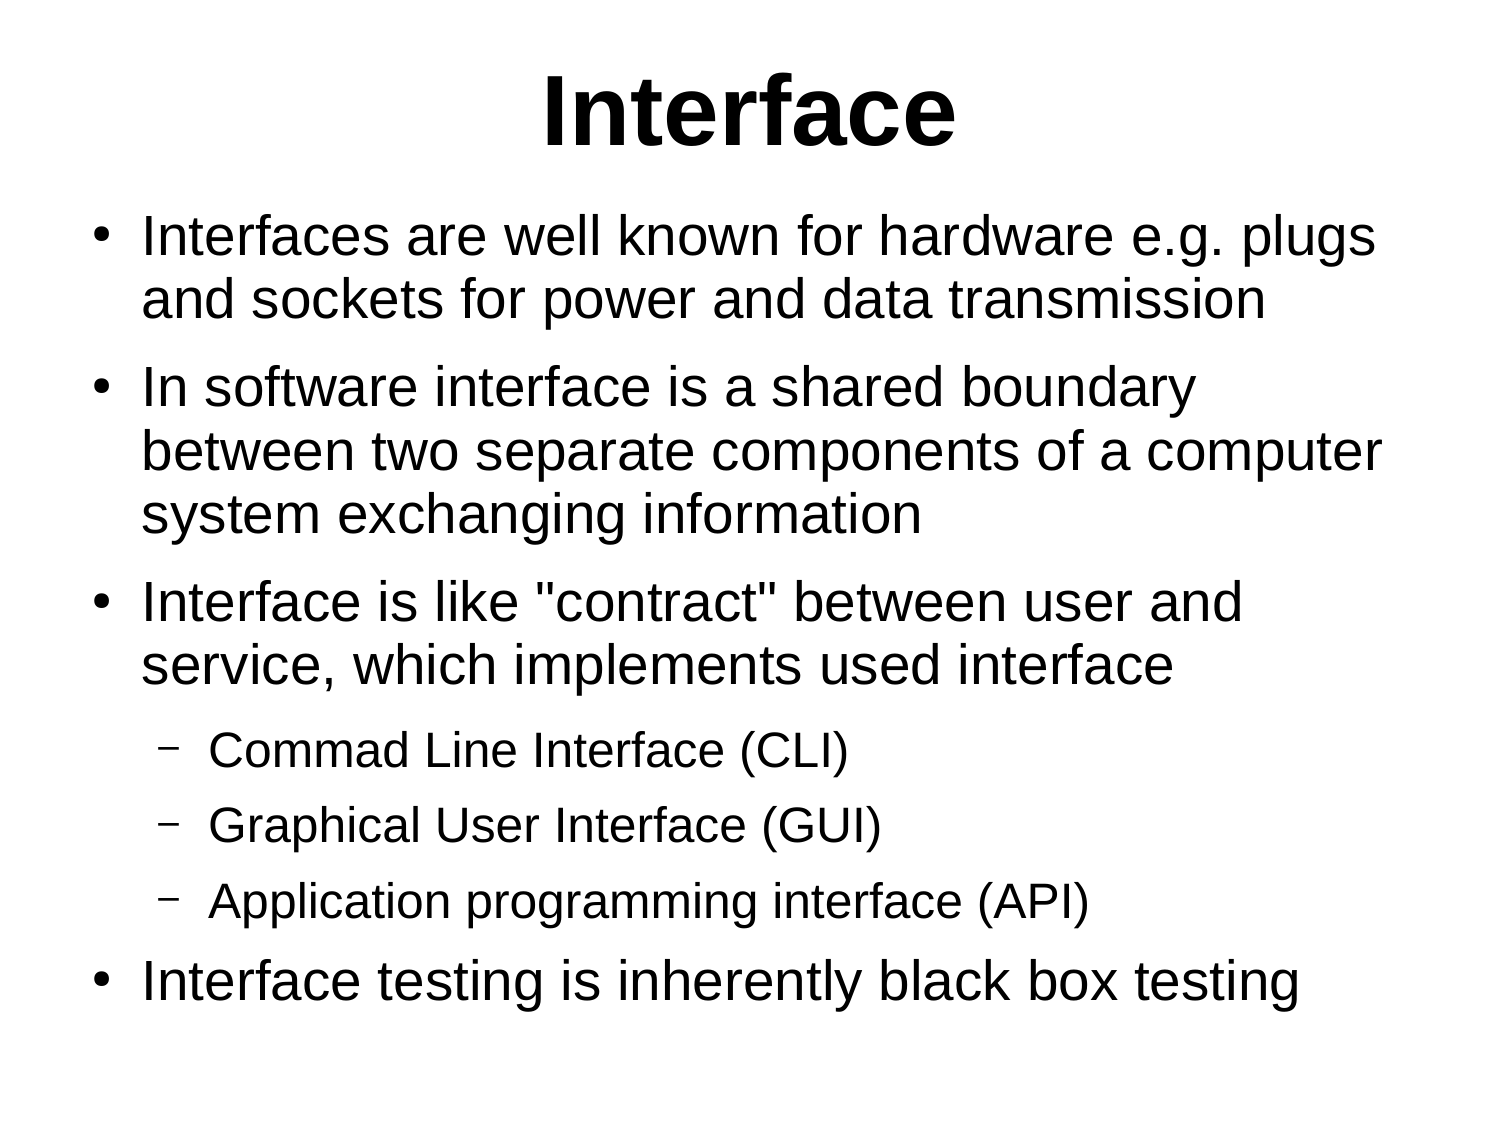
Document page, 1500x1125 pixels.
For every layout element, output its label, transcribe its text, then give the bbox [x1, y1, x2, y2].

list Interfaces are well known for hardware e.g. plugs and sockets for power and data transmission In software interface is a shared boundary between two separate components of a computer system exchanging information Interface is like "contract" between user and service, which implements used interface Commad Line Interface (CLI) Graphical User Interface (GUI) Application programming interface (API) Interface testing is inherently black box testing [75, 204, 1395, 1075]
title Interface [75, 44, 1425, 177]
